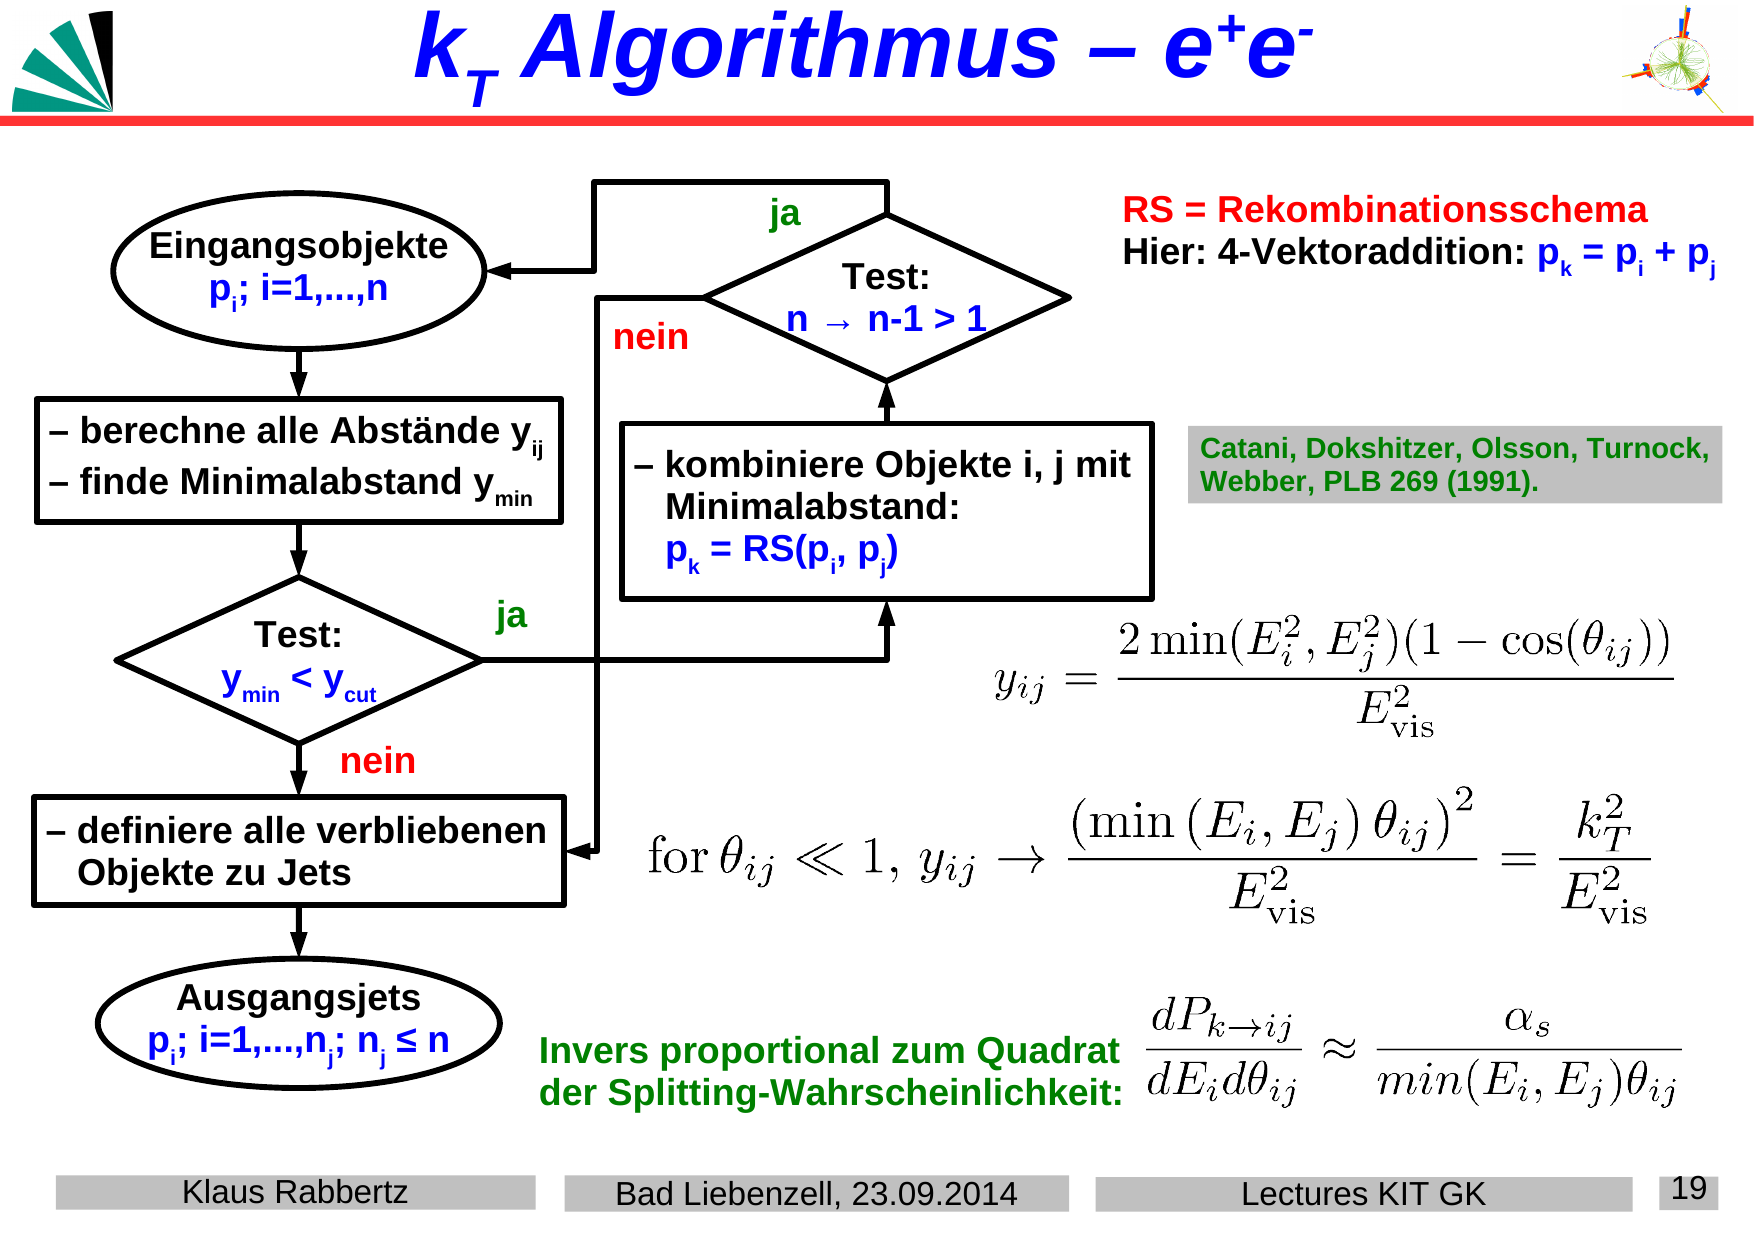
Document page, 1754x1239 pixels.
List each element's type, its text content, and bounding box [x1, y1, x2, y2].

title kT Algorithmus – e+e- [153, 0, 1600, 119]
text_box – kombiniere Objekte i, j mit Minimalabstand: pk = RS(pi, pj) [621, 423, 1152, 600]
text_box ja [484, 588, 540, 642]
picture [643, 780, 1658, 927]
text_box Test: ymin < ycut [116, 577, 482, 744]
text_box Catani, Dokshitzer, Olsson, Turnock, Webber, PLB 269 (1991). [1188, 425, 1719, 504]
picture [1142, 992, 1688, 1111]
picture [985, 612, 1678, 740]
text_box Ausgangsjets pi; i=1,...,nj; nj ≤ n [97, 958, 500, 1089]
picture [12, 11, 113, 113]
text_box – berechne alle Abstände yij – finde Minimalabstand ymin [36, 398, 561, 523]
text_box ja [757, 185, 813, 307]
text_box RS = Rekombinationsschema Hier: 4-Vektoraddition: pk = pi + pj [1110, 182, 1727, 288]
text_box – definiere alle verbliebenen Objekte zu Jets [33, 797, 564, 906]
text_box Eingangsobjekte pi; i=1,...,n [113, 193, 485, 350]
text_box nein [600, 309, 702, 364]
text_box nein [327, 733, 429, 788]
picture [1622, 5, 1738, 113]
text_box Test: n → n-1 > 1 [704, 214, 1070, 381]
text_box Invers proportional zum Quadrat der Splitting-Wahrscheinlichkeit: [527, 1023, 1137, 1120]
